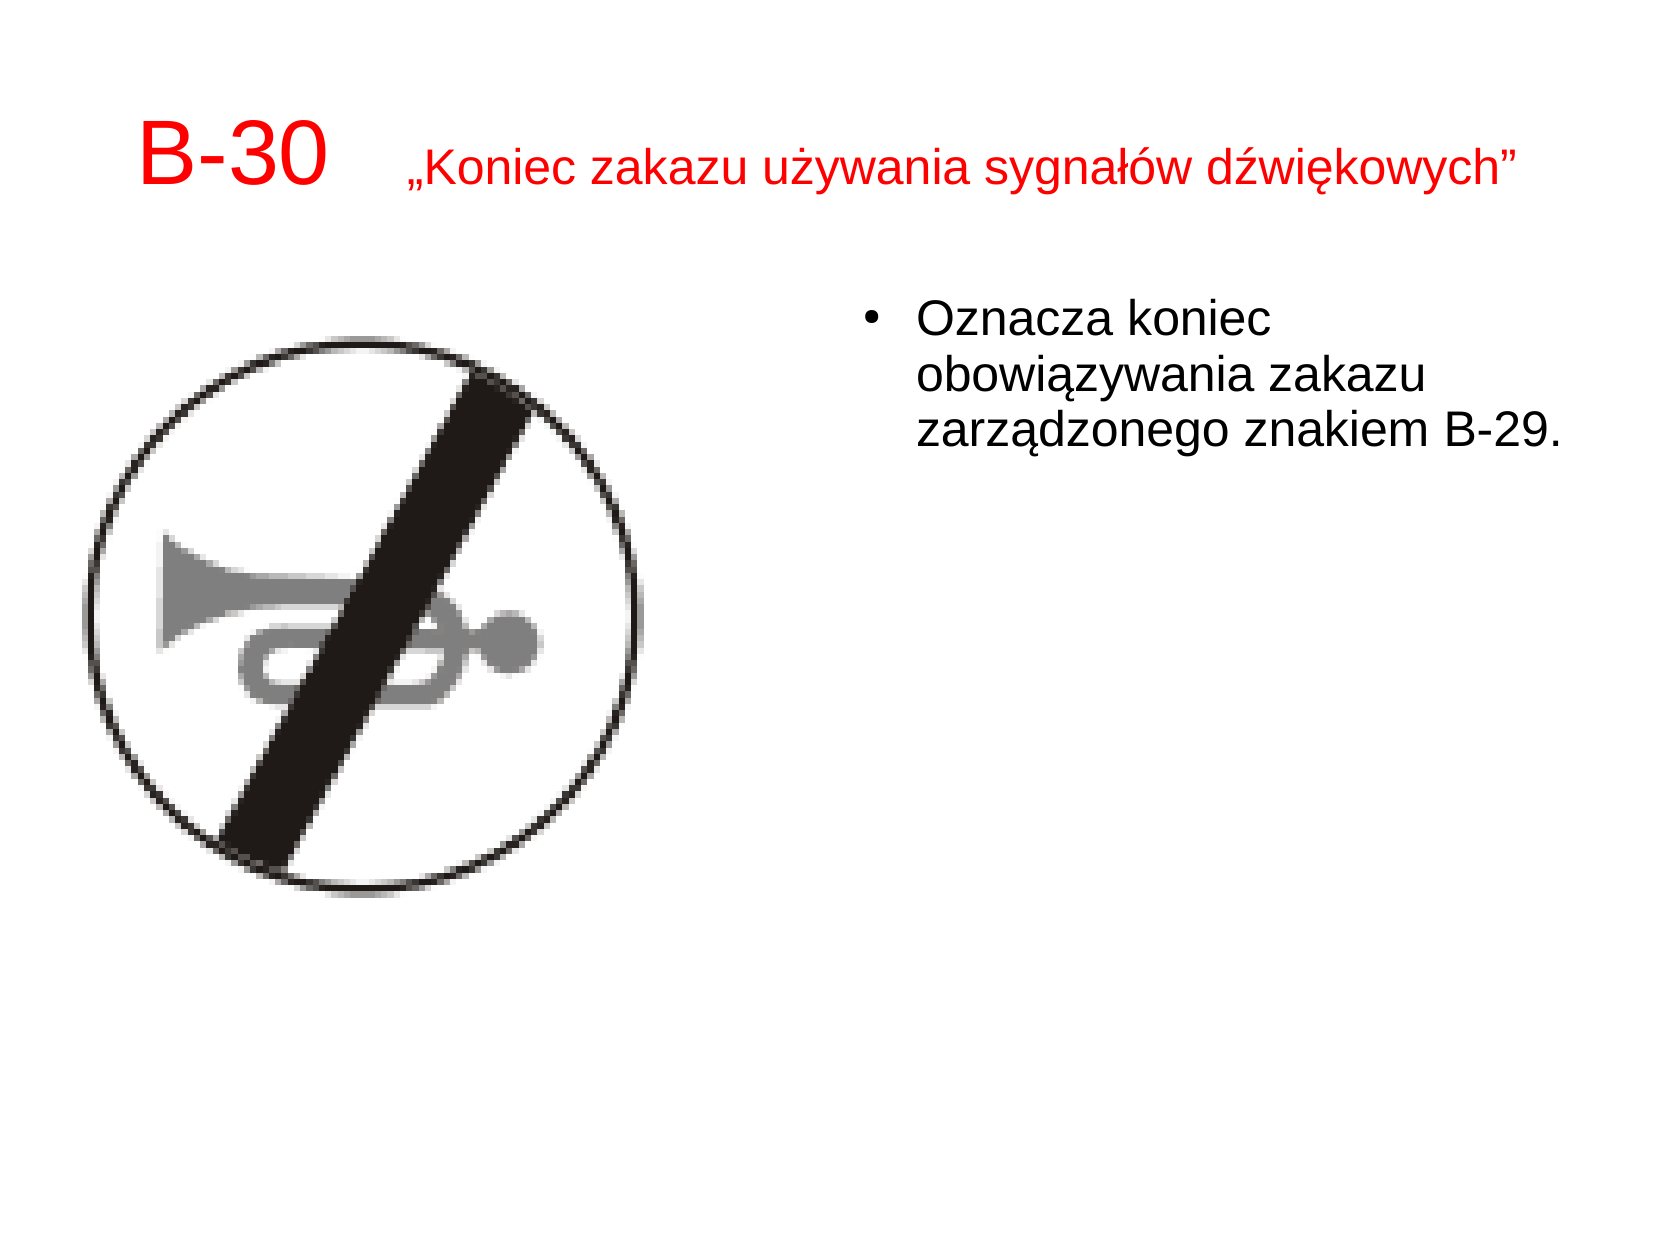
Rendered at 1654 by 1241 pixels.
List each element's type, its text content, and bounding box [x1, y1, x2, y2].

picture [82, 336, 644, 898]
title B-30 „Koniec zakazu używania sygnałów dźwiękowych” [82, 56, 1571, 250]
list Oznacza koniec obowiązywania zakazu zarządzonego znakiem B-29. [845, 290, 1572, 1094]
